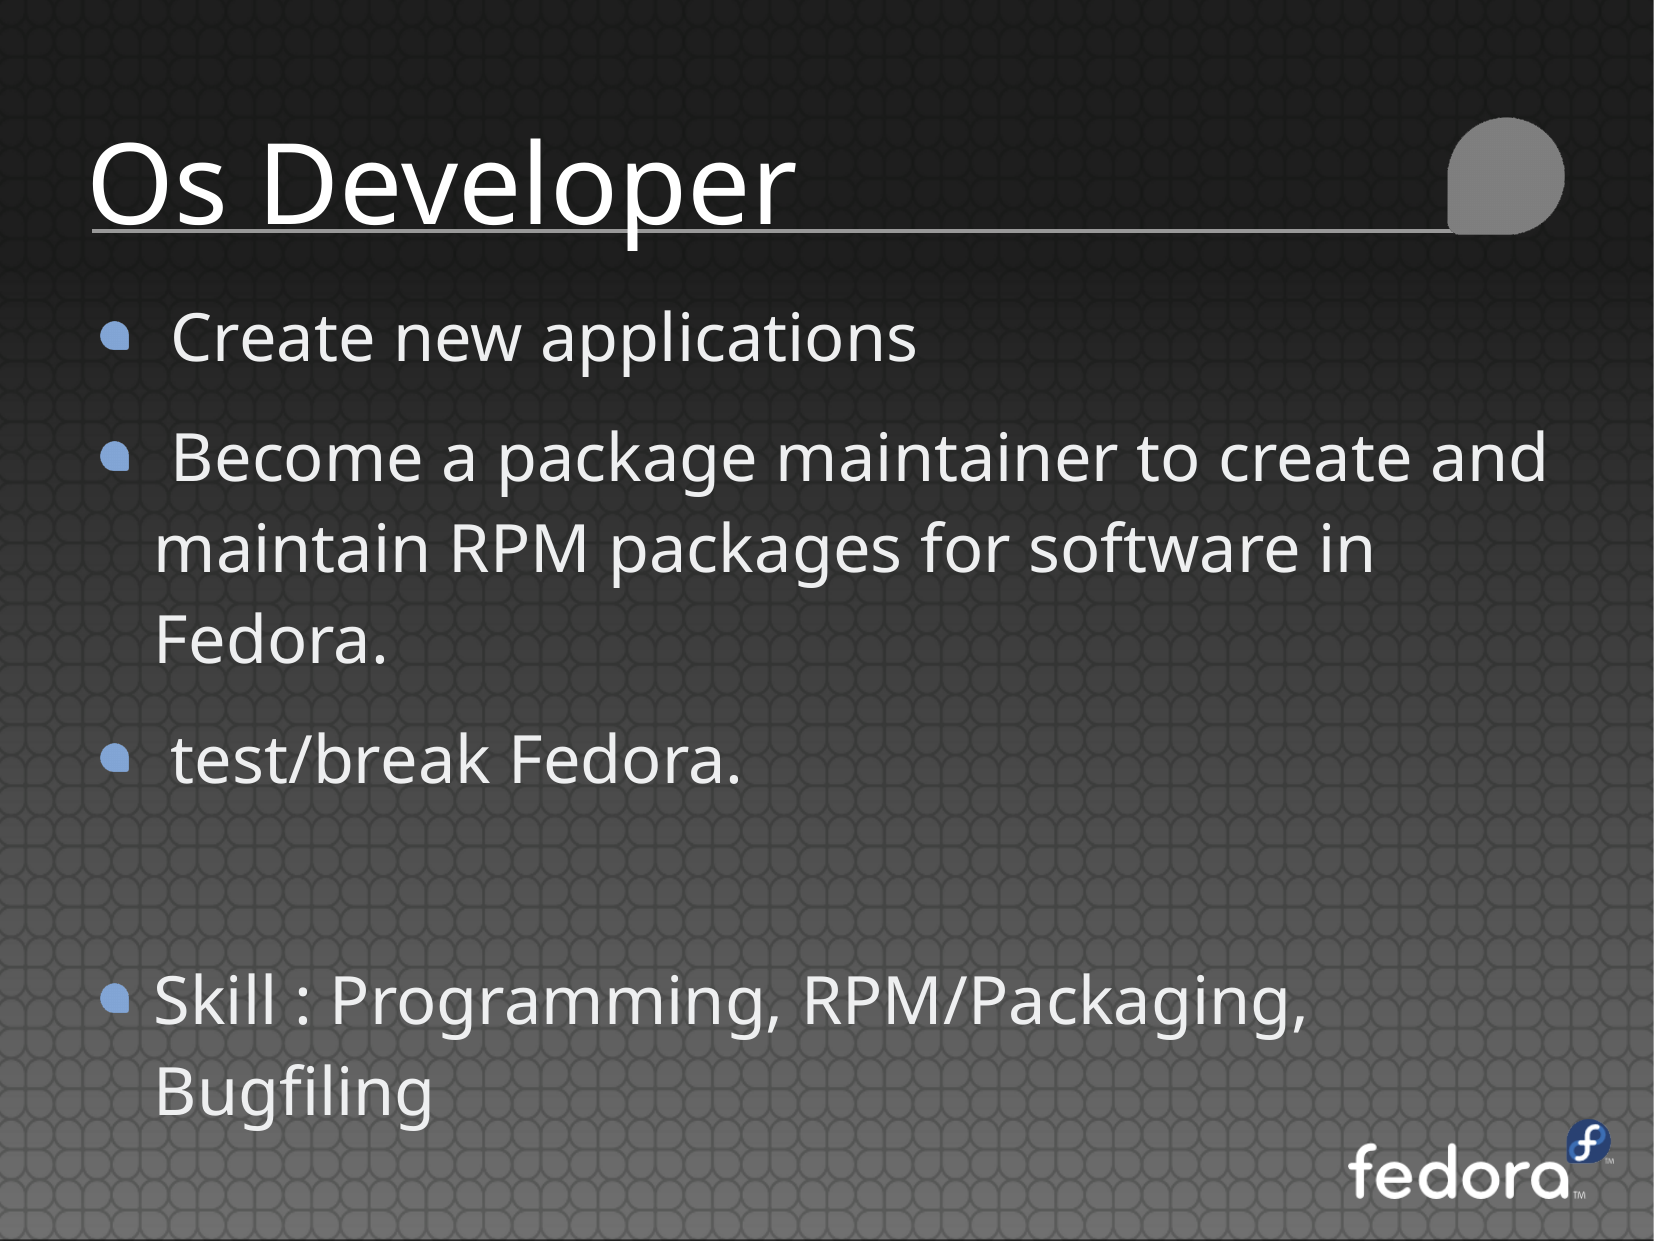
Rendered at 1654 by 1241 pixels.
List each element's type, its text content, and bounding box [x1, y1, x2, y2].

picture [0, 0, 1654, 1241]
title Os Developer [86, 112, 1576, 249]
list Create new applications Become a package maintainer to create and maintain RPM packages for software in Fedora. test/break Fedora. Skill : Programming, RPM/Packaging, Bugfiling [82, 290, 1571, 1010]
